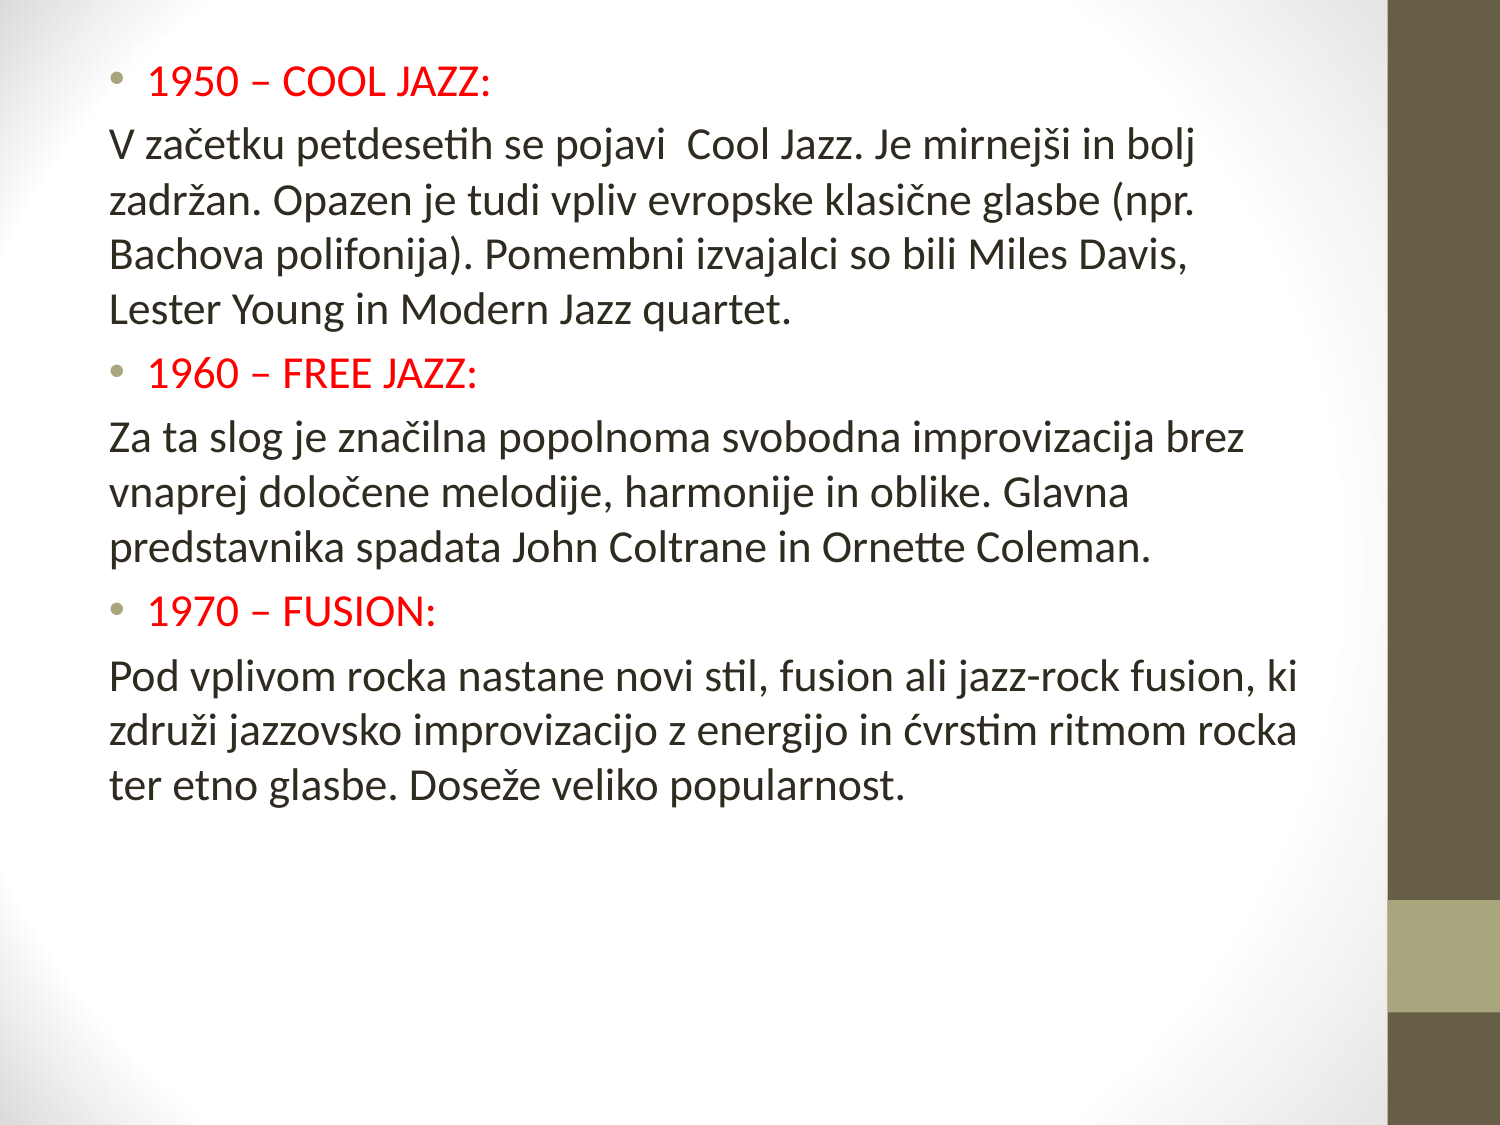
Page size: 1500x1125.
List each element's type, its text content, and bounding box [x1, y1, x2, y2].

list 1950 – COOL JAZZ: V začetku petdesetih se pojavi Cool Jazz. Je mirnejši in bolj zadržan. Opazen je tudi vpliv evropske klasične glasbe (npr. Bachova polifonija). Pomembni izvajalci so bili Miles Davis, Lester Young in Modern Jazz quartet. 1960 – FREE JAZZ: Za ta slog je značilna popolnoma svobodna improvizacija brez vnaprej določene melodije, harmonije in oblike. Glavna predstavnika spadata John Coltrane in Ornette Coleman. 1970 – FUSION: Pod vplivom rocka nastane novi stil, fusion ali jazz-rock fusion, ki združi jazzovsko improvizacijo z energijo in ćvrstim ritmom rocka ter etno glasbe. Doseže veliko popularnost. [75, 42, 1325, 1050]
picture [0, 0, 1387, 1125]
